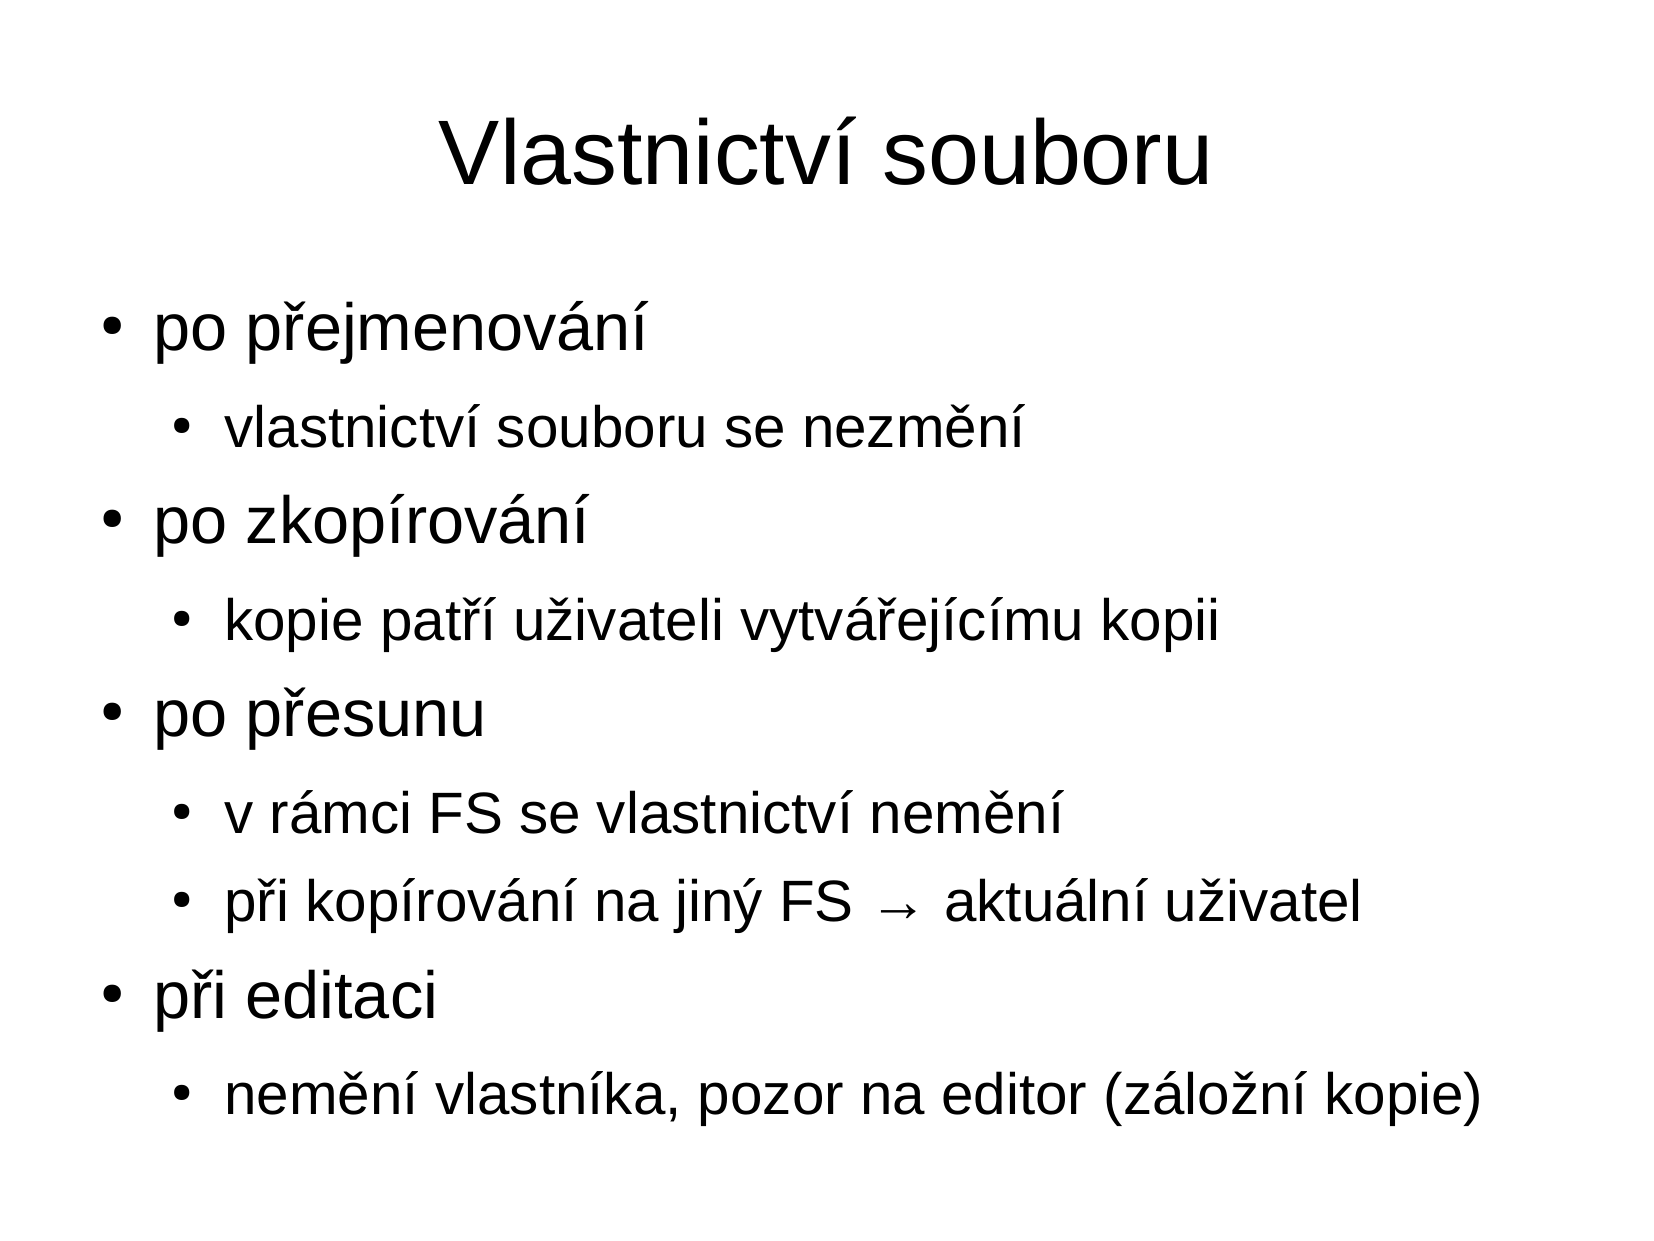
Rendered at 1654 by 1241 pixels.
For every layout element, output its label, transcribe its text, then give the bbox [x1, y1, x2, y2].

title Vlastnictví souboru [82, 56, 1571, 250]
list po přejmenování vlastnictví souboru se nezmění po zkopírování kopie patří uživateli vytvářejícímu kopii po přesunu v rámci FS se vlastnictví nemění při kopírování na jiný FS → aktuální uživatel při editaci nemění vlastníka, pozor na editor (záložní kopie) [82, 290, 1571, 1126]
